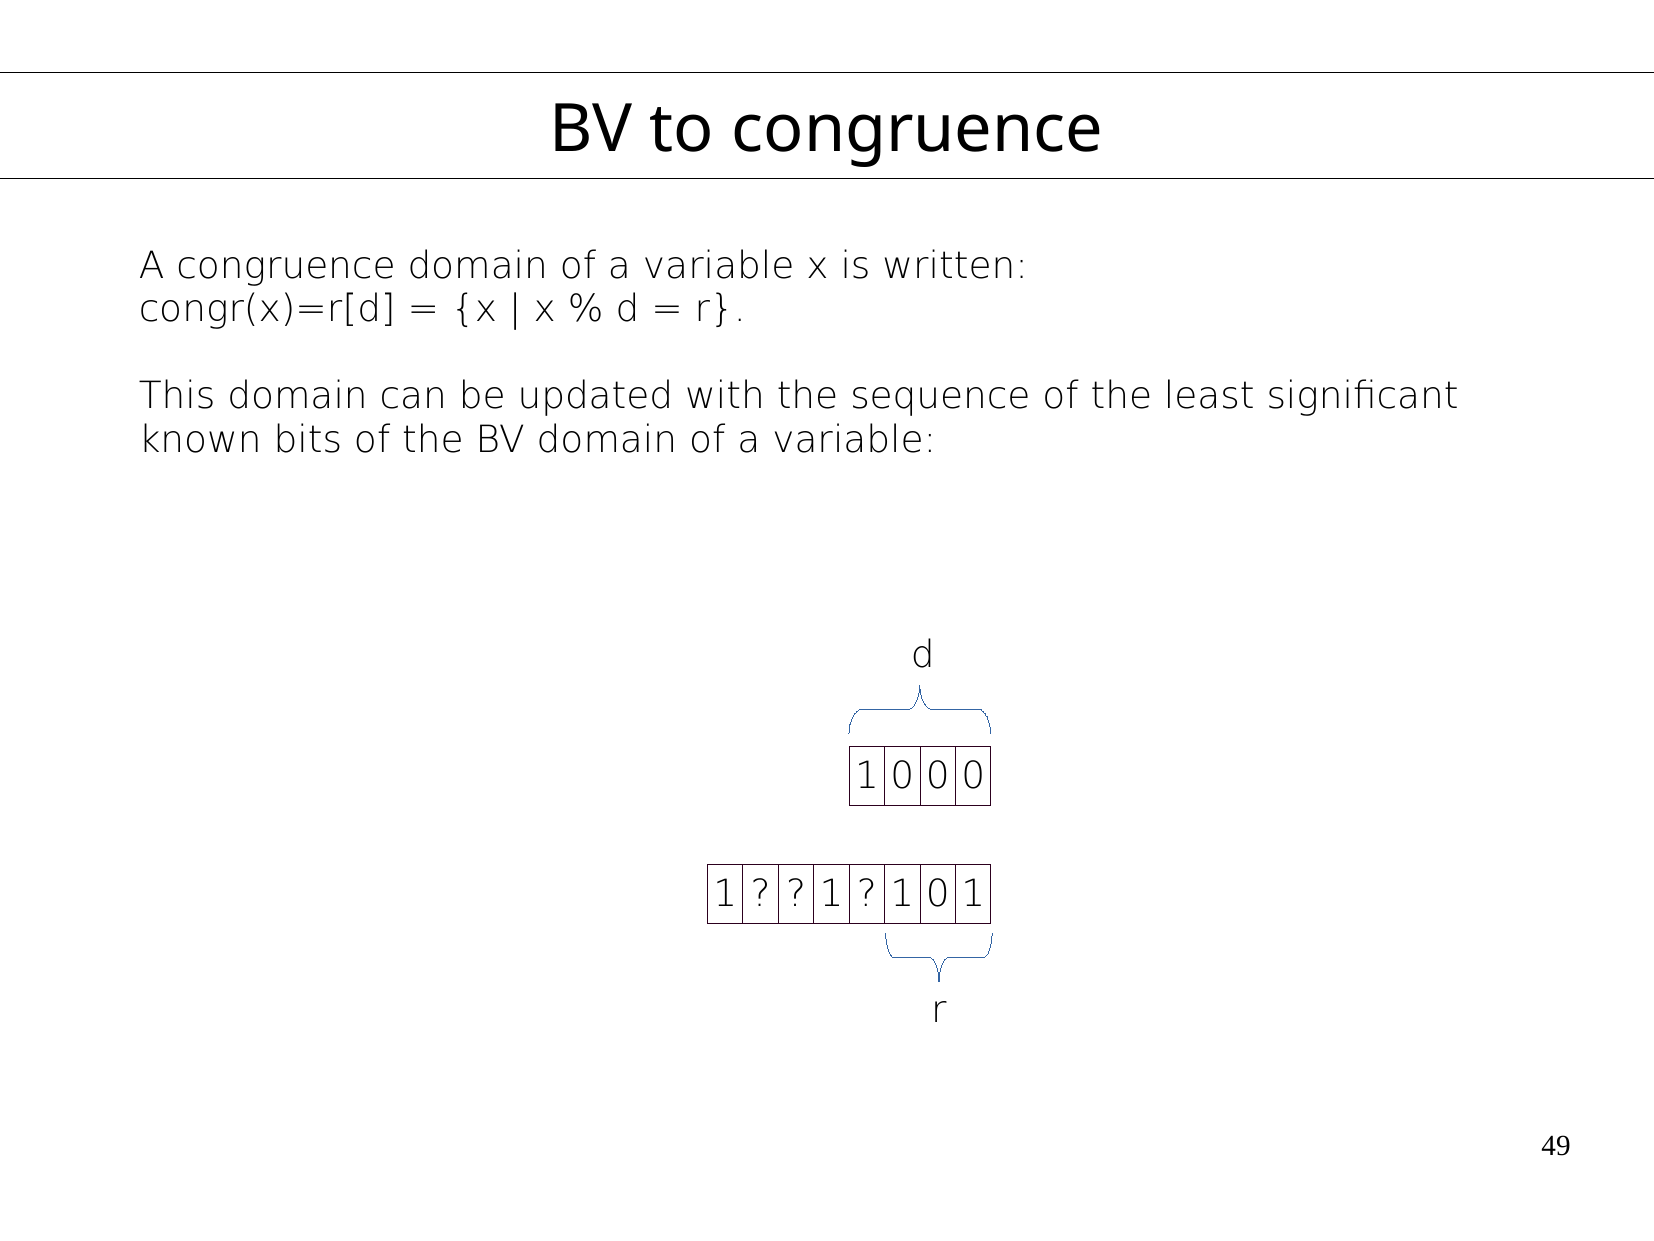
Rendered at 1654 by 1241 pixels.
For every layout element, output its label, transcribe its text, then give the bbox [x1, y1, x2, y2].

text_box 0 [884, 746, 920, 806]
text_box 0 [955, 746, 991, 806]
text_box 1 [707, 864, 742, 924]
text_box 0 [920, 746, 955, 806]
text_box ? [742, 864, 778, 924]
text_box d [896, 625, 950, 684]
text_box 1 [813, 864, 849, 924]
text_box A congruence domain of a variable x is written: congr(x)=r[d] = {x | x % d = r}. This domain can be updated with the sequence of the least significant known bits of the BV domain of a variable: [124, 236, 1512, 472]
text_box 1 [849, 746, 884, 806]
text_box 0 [920, 864, 955, 924]
text_box r [916, 980, 962, 1040]
text_box 1 [955, 864, 991, 924]
text_box ? [778, 864, 813, 924]
text_box ? [849, 864, 884, 924]
text_box 1 [884, 864, 920, 924]
text_box BV to congruence [0, 72, 1654, 166]
